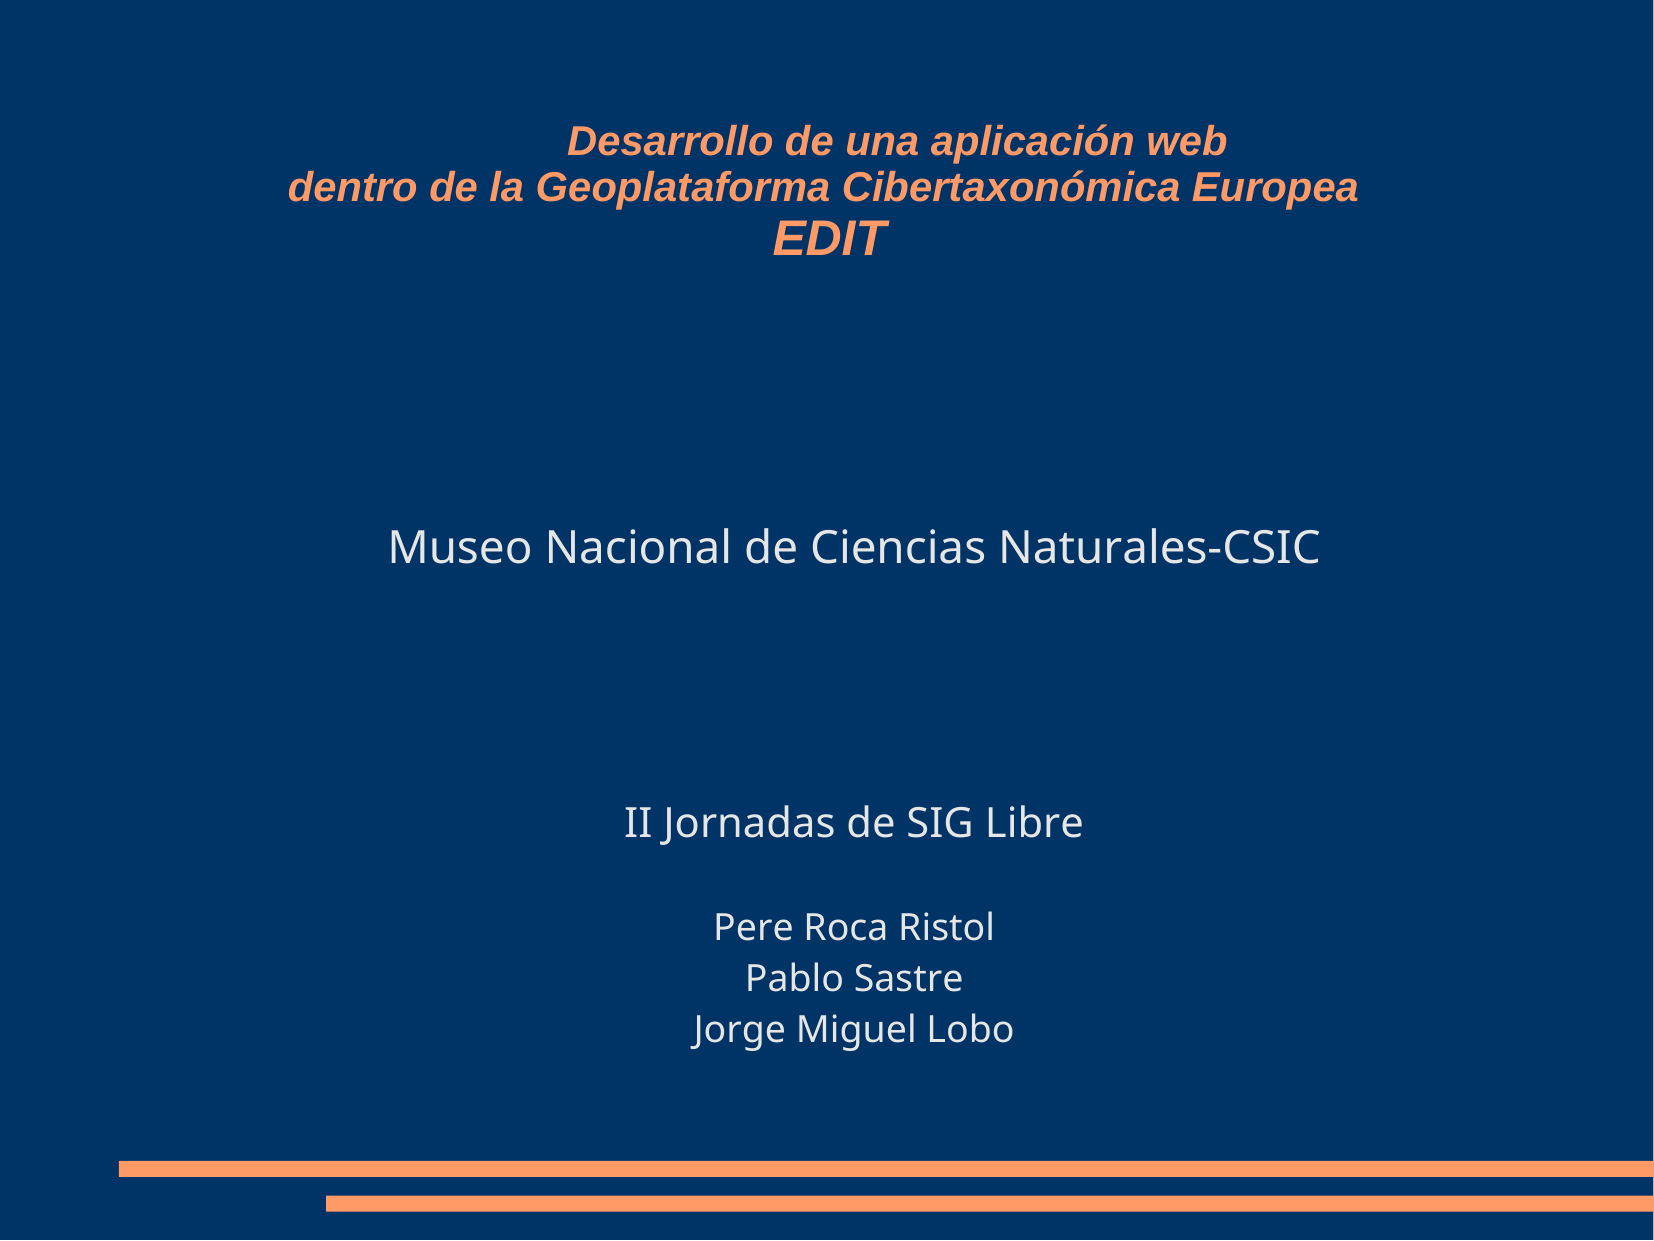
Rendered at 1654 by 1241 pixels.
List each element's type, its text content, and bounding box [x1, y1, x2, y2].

title Desarrollo de una aplicación web dentro de la Geoplataforma Cibertaxonómica Europea EDIT [123, 58, 1536, 325]
list Museo Nacional de Ciencias Naturales-CSIC II Jornadas de SIG Libre Pere Roca Ristol Pablo Sastre Jorge Miguel Lobo [125, 324, 1565, 1135]
